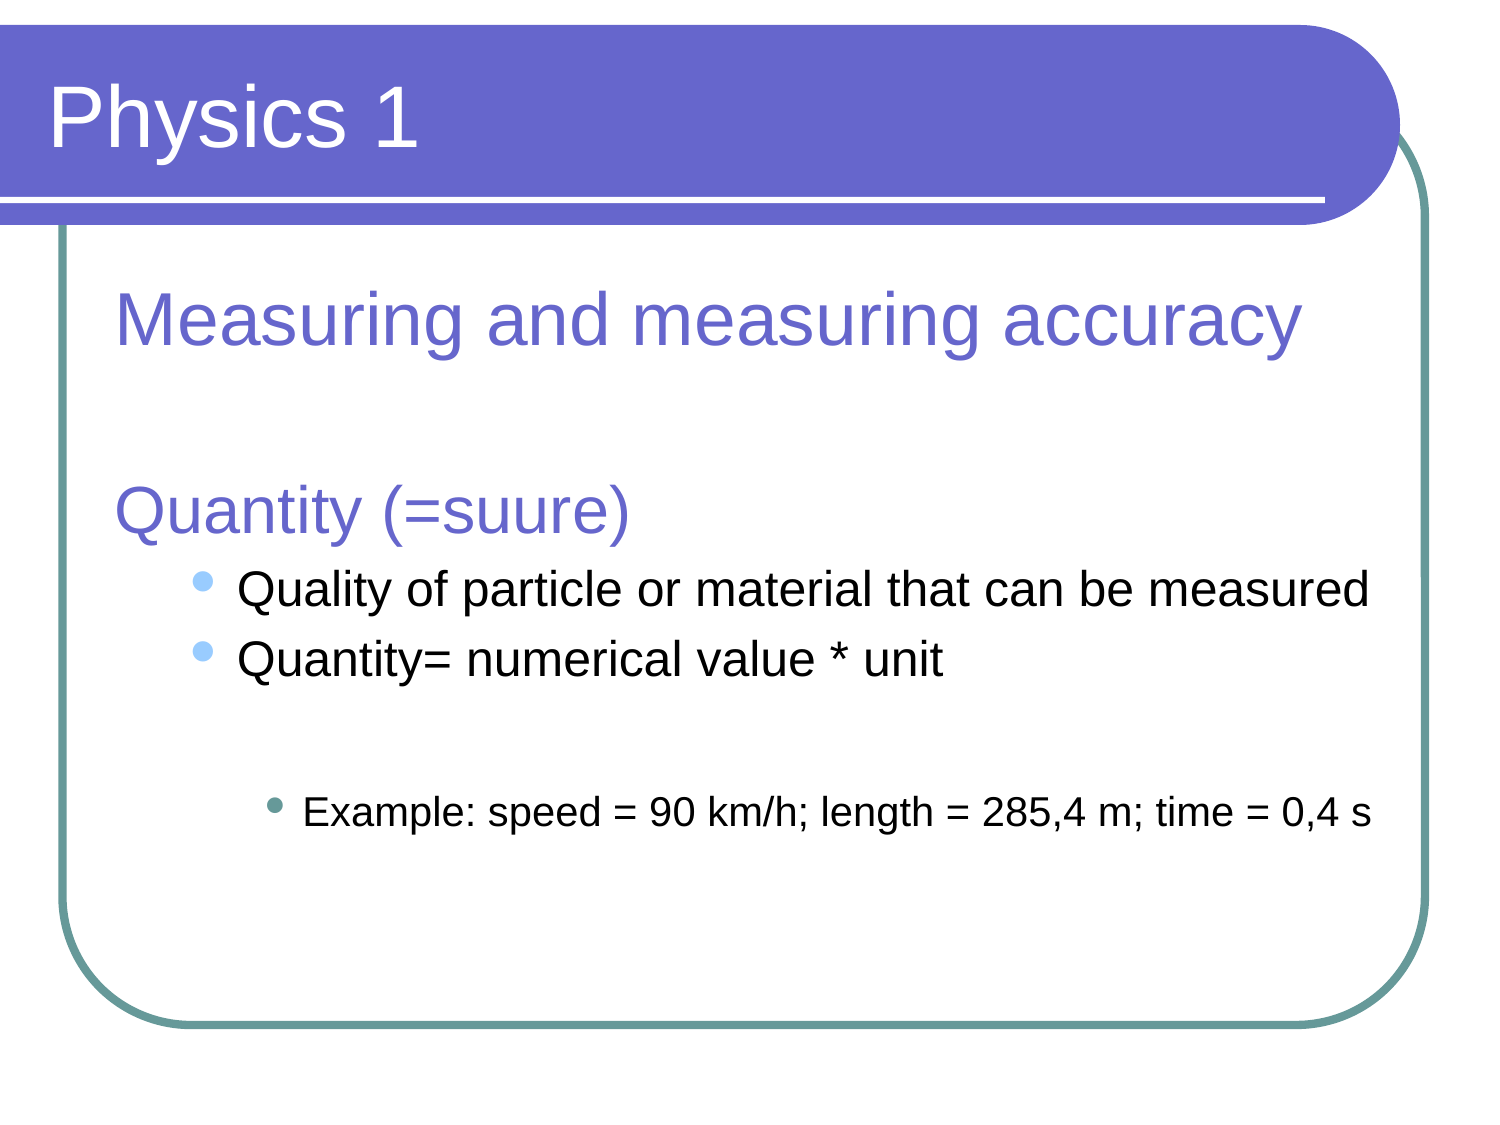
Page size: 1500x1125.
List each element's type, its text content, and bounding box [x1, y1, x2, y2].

title Physics 1 [32, 37, 1347, 188]
list Measuring and measuring accuracy Quantity (=suure) Quality of particle or material that can be measured Quantity= numerical value * unit Example: speed = 90 km/h; length = 285,4 m; time = 0,4 s [99, 262, 1400, 988]
